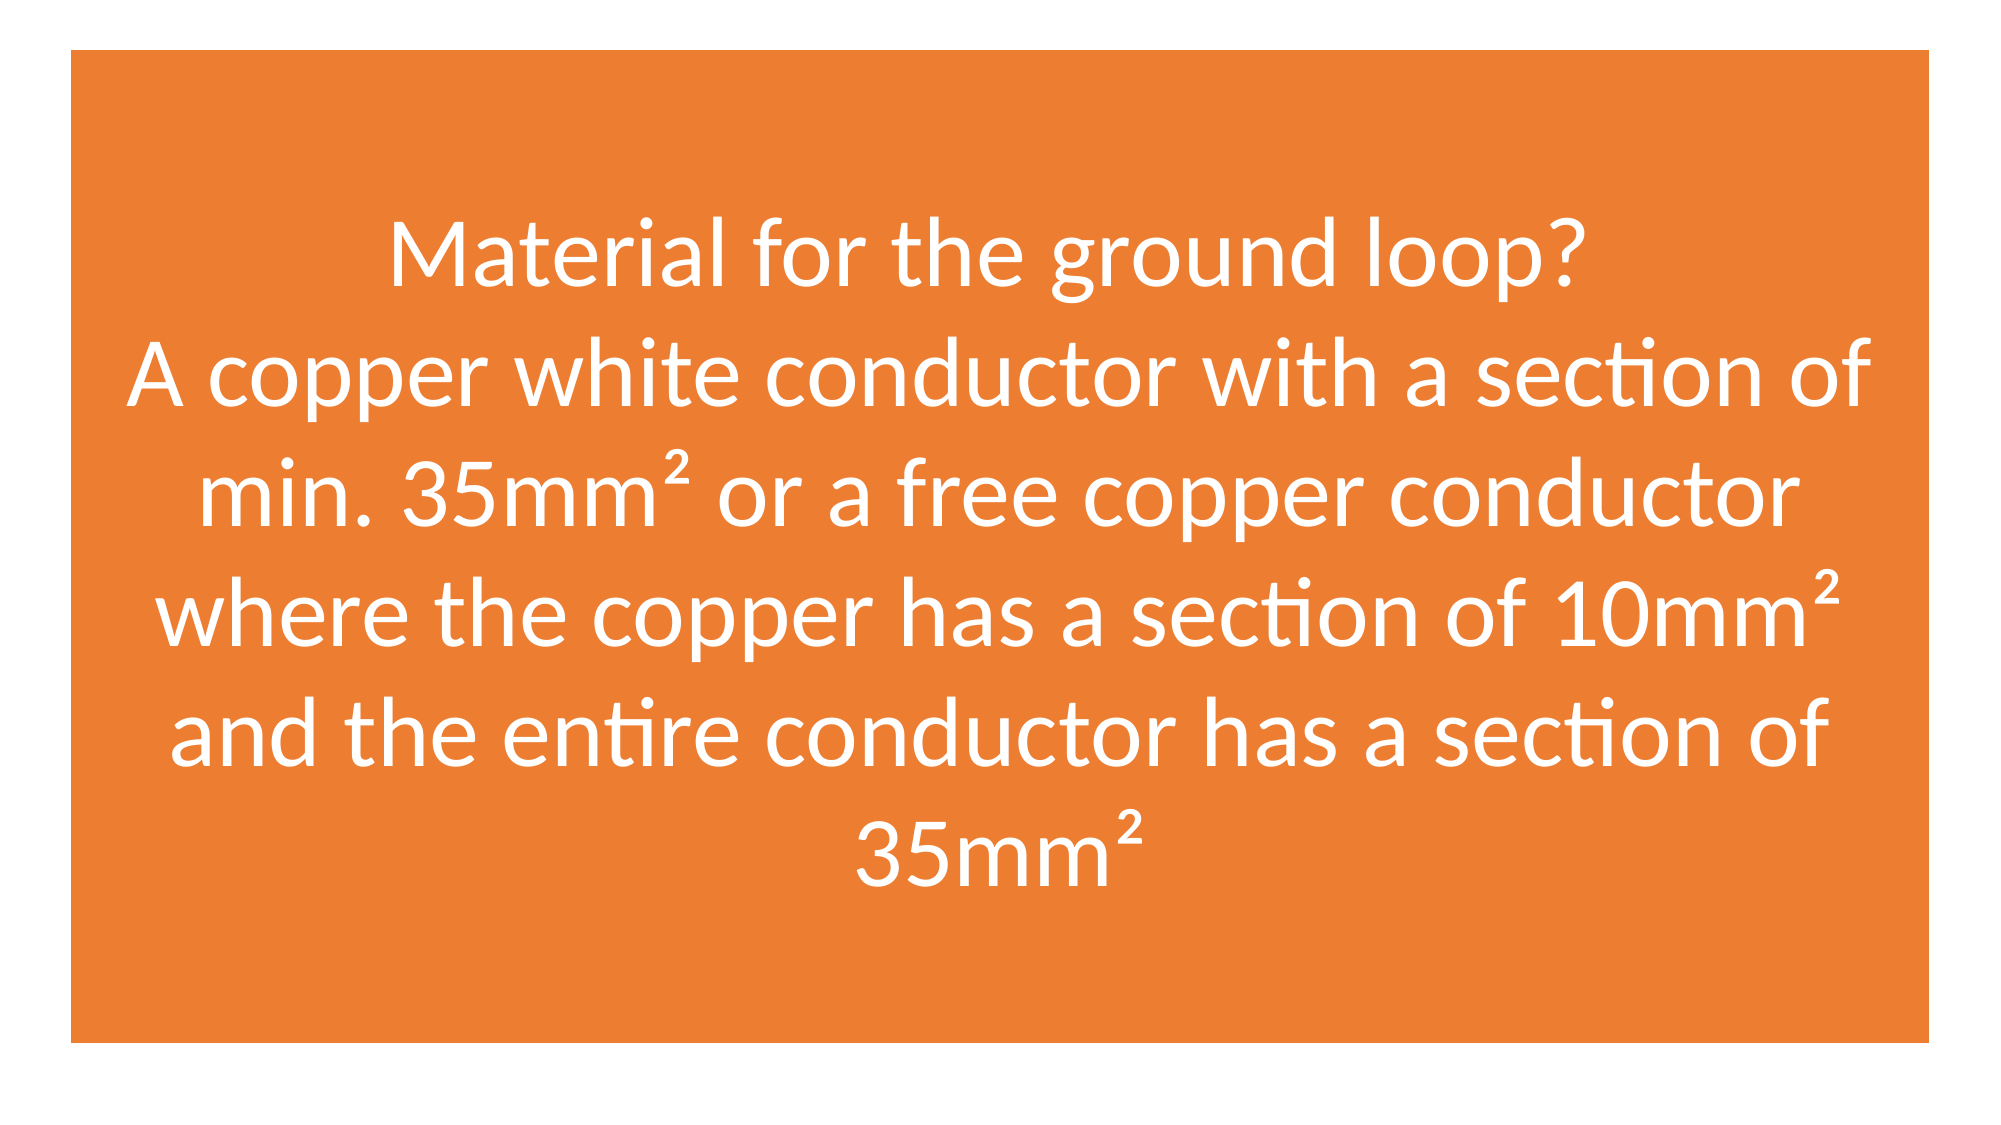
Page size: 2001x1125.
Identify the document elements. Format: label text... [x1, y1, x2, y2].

text_box Material for the ground loop? A copper white conductor with a section of min. 35mm² or a free copper conductor where the copper has a section of 10mm² and the entire conductor has a section of 35mm² [70, 48, 1930, 1044]
